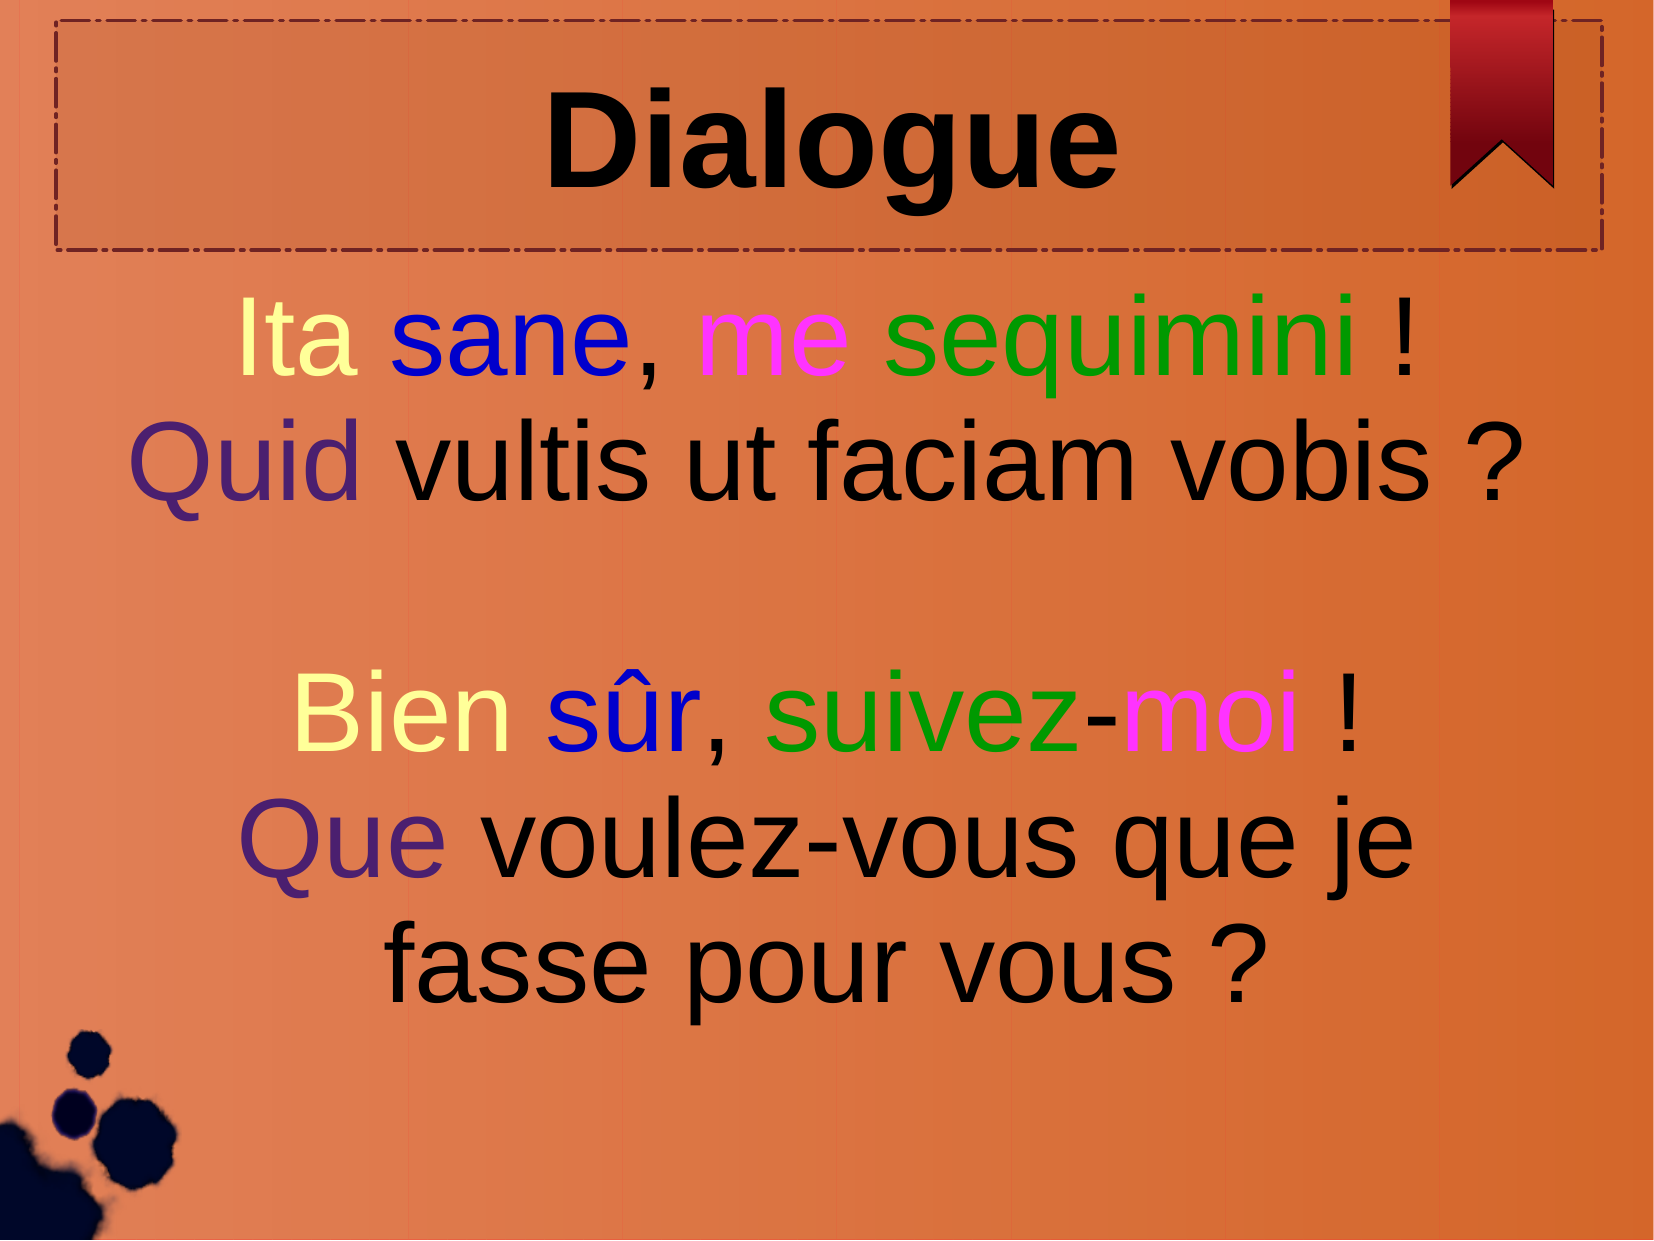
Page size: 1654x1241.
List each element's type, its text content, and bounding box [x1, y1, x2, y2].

title Dialogue [59, 23, 1607, 257]
text_box Ita sane, me sequimini ! Quid vultis ut faciam vobis ? Bien sûr, suivez-moi ! Que voulez-vous que je fasse pour vous ? [82, 273, 1571, 1027]
